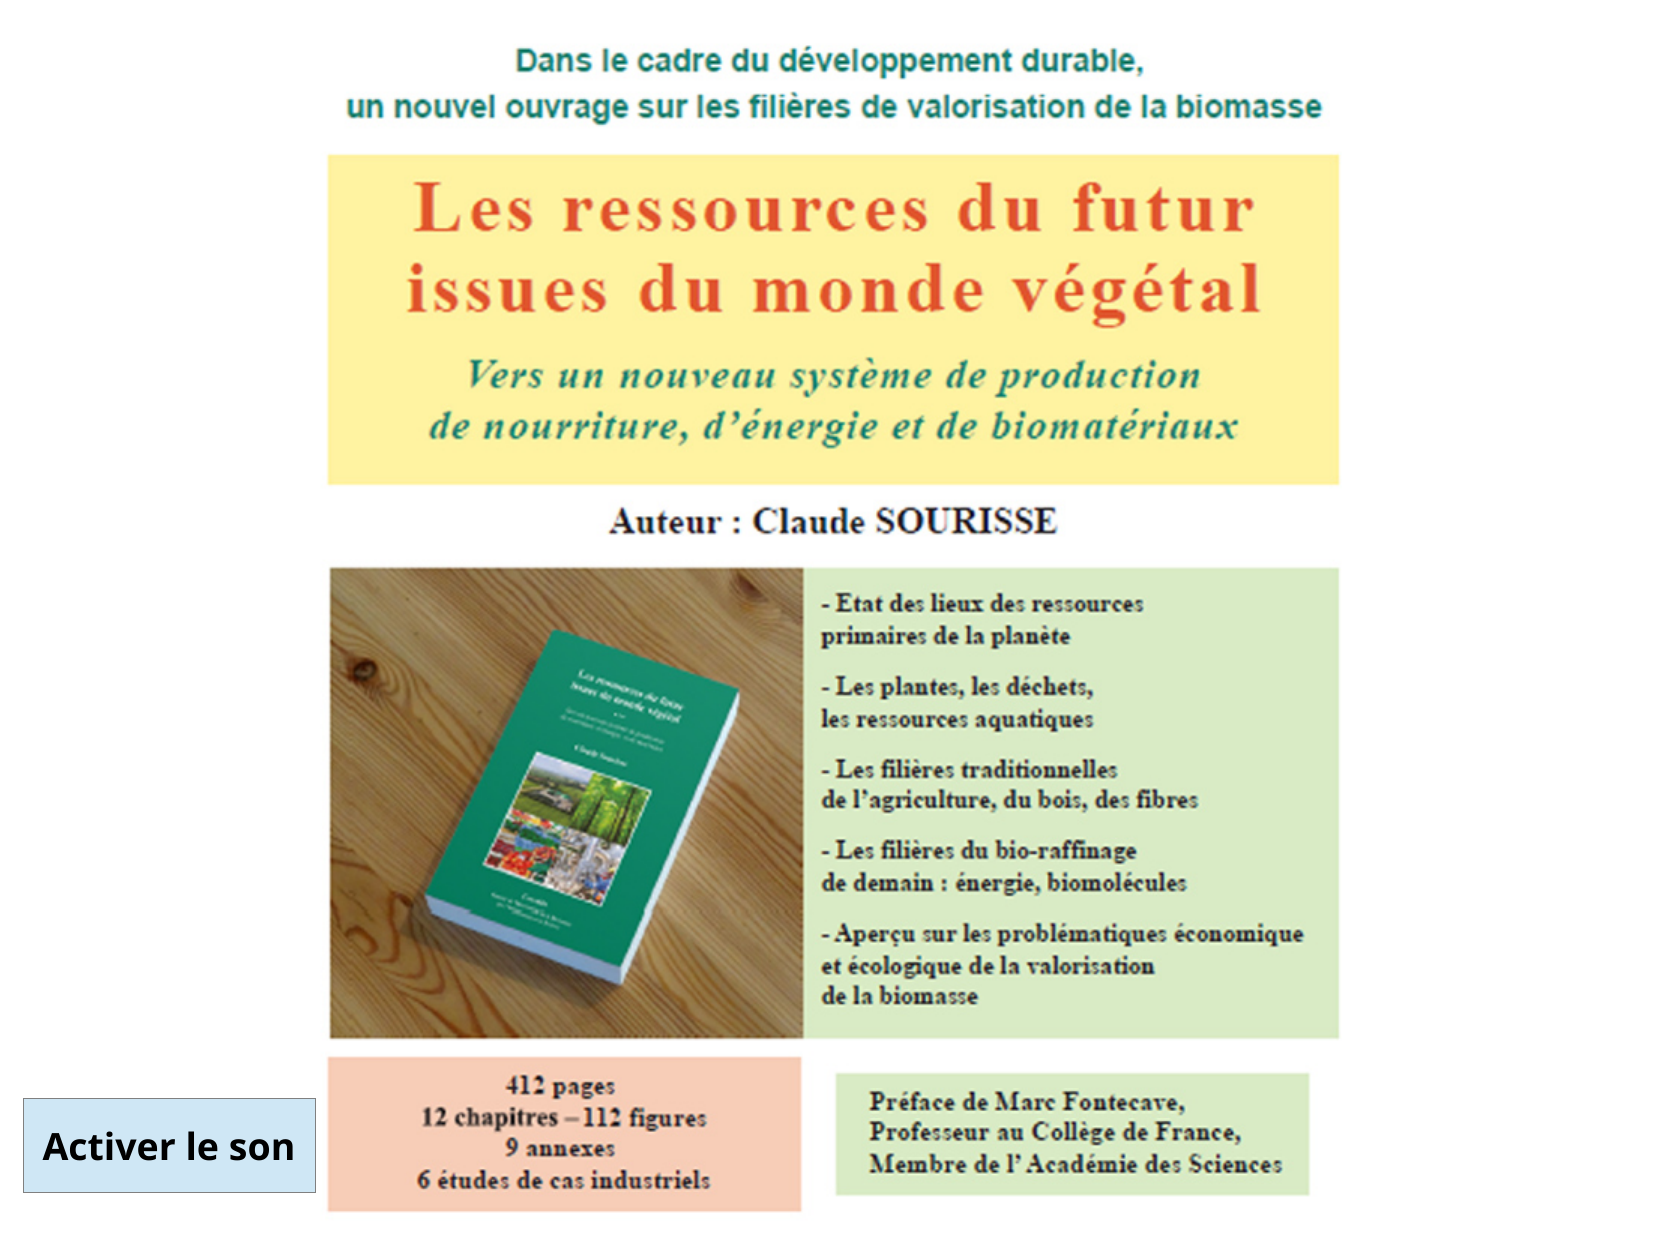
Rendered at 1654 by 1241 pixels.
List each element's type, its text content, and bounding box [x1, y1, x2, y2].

text_box Activer le son [23, 1098, 316, 1193]
picture [309, 20, 1360, 1225]
